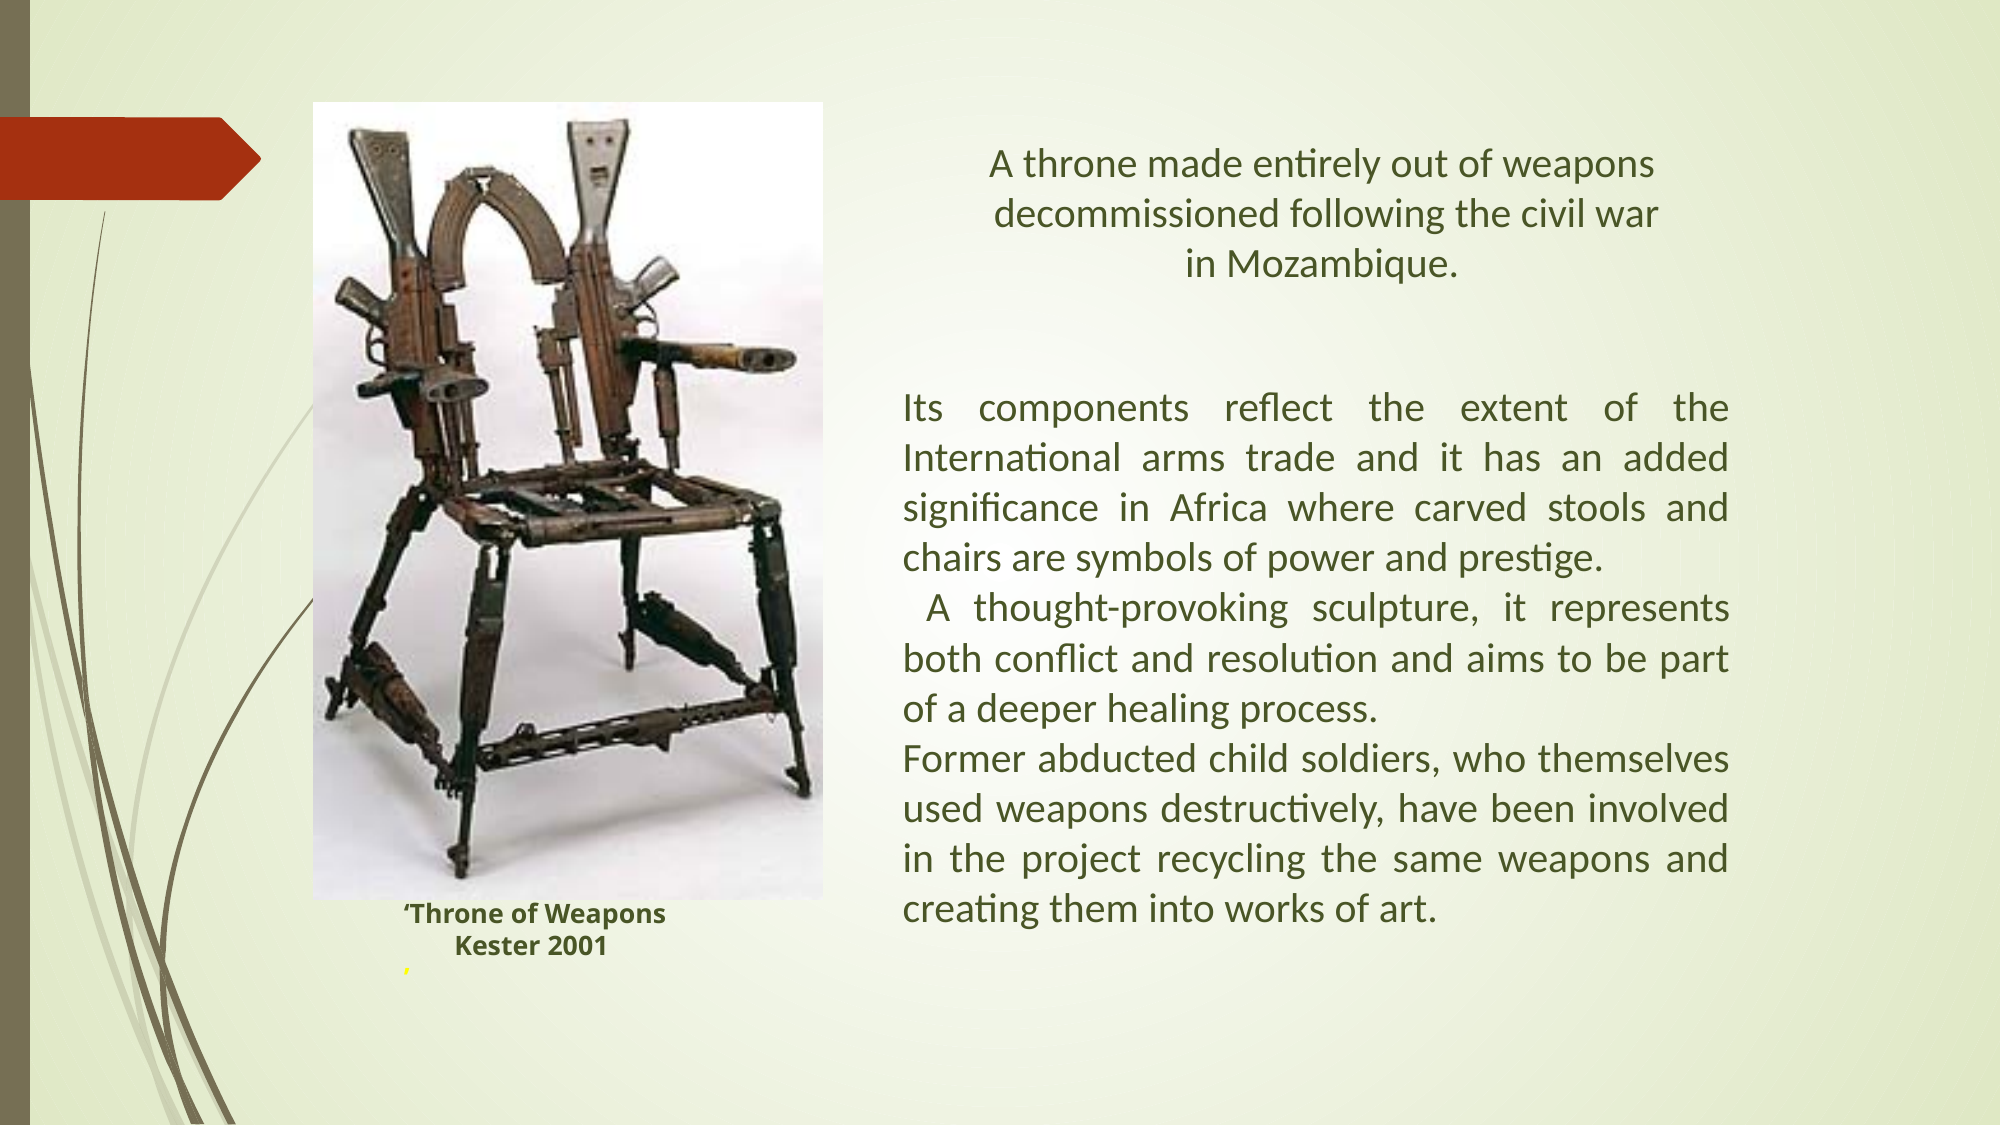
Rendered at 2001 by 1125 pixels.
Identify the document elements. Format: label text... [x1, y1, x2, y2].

text_box Its components reflect the extent of the International arms trade and it has an added significance in Africa where carved stools and chairs are symbols of power and prestige. A thought-provoking sculpture, it represents both conflict and resolution and aims to be part of a deeper healing process. Former abducted child soldiers, who themselves used weapons destructively, have been involved in the project recycling the same weapons and creating them into works of art. [888, 373, 1750, 938]
picture [313, 102, 823, 900]
text_box A throne made entirely out of weapons decommissioned following the civil war in Mozambique. [969, 128, 1675, 293]
text_box ‘Throne of Weapons Kester 2001 ’ [388, 888, 766, 1002]
